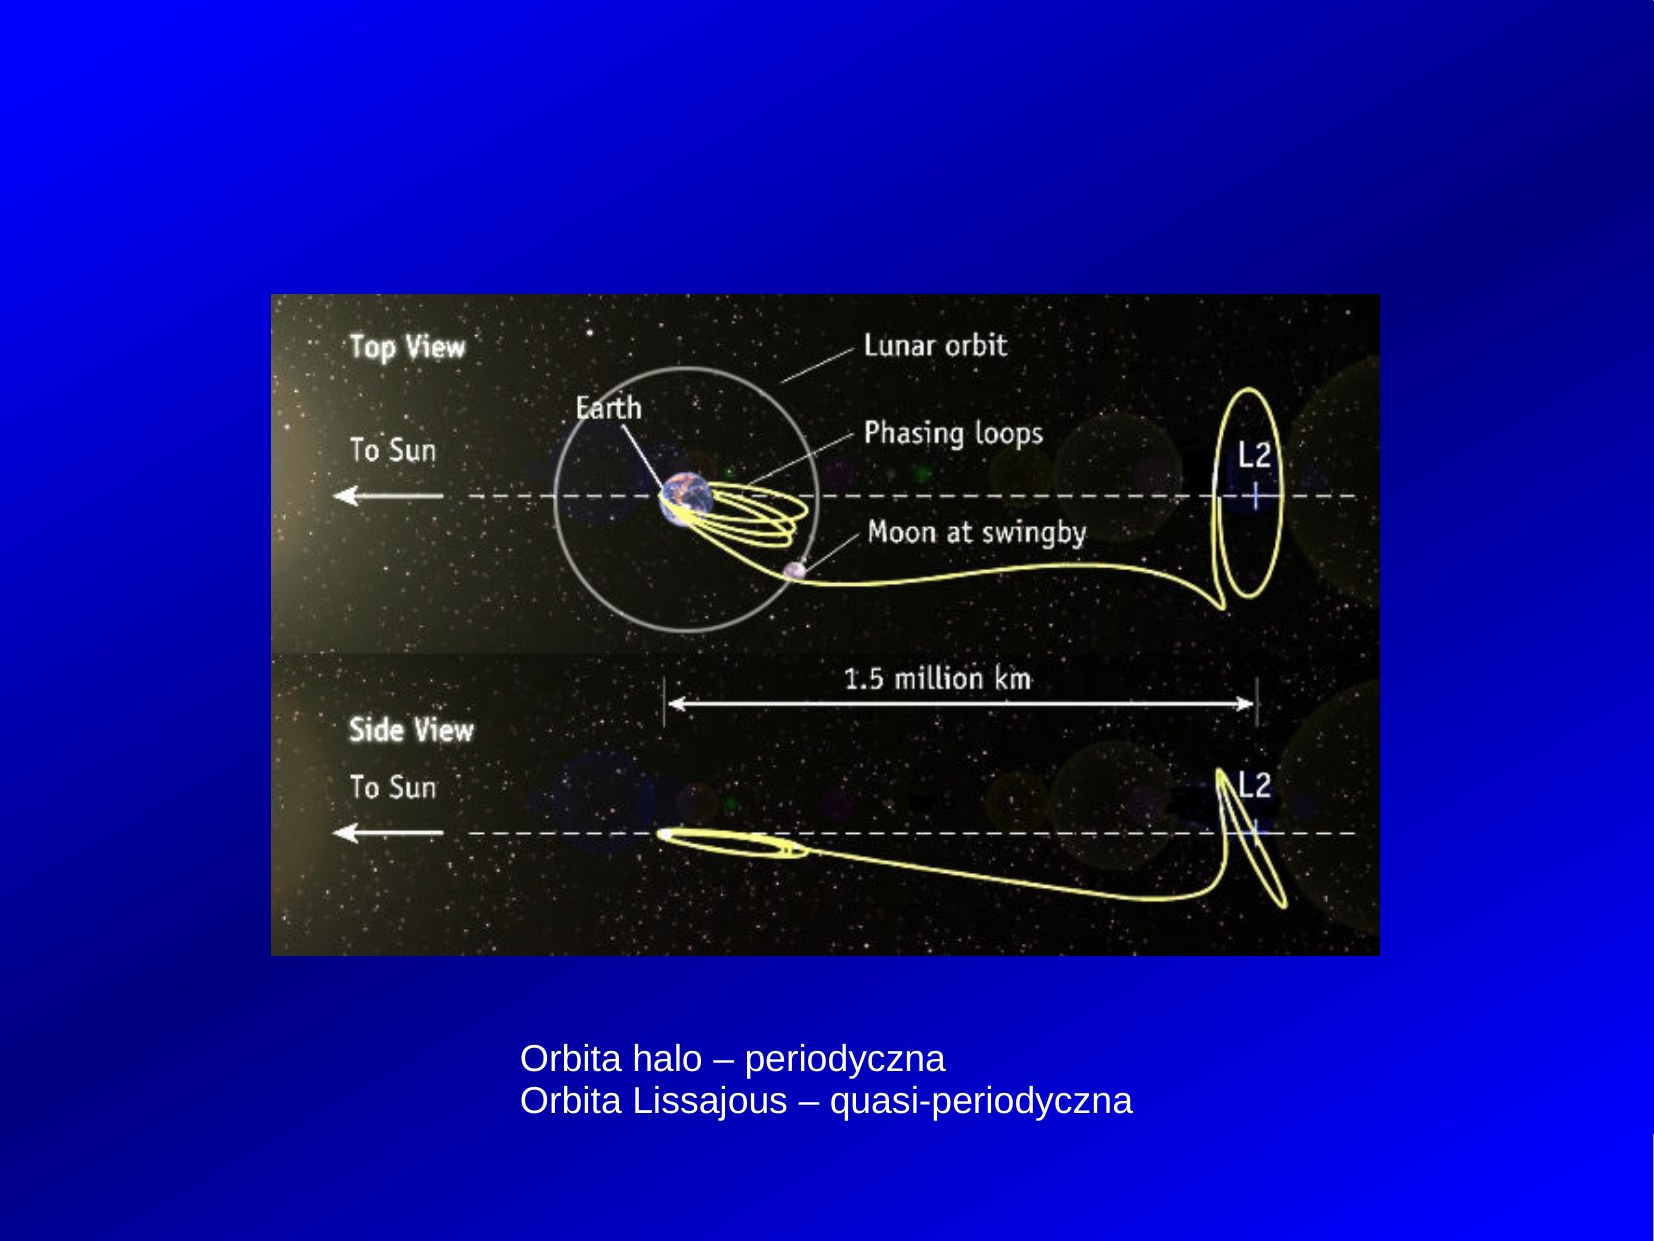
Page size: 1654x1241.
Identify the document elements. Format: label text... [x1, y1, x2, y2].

text_box Orbita halo – periodyczna Orbita Lissajous – quasi-periodyczna [505, 1029, 1149, 1129]
picture [271, 294, 1380, 956]
